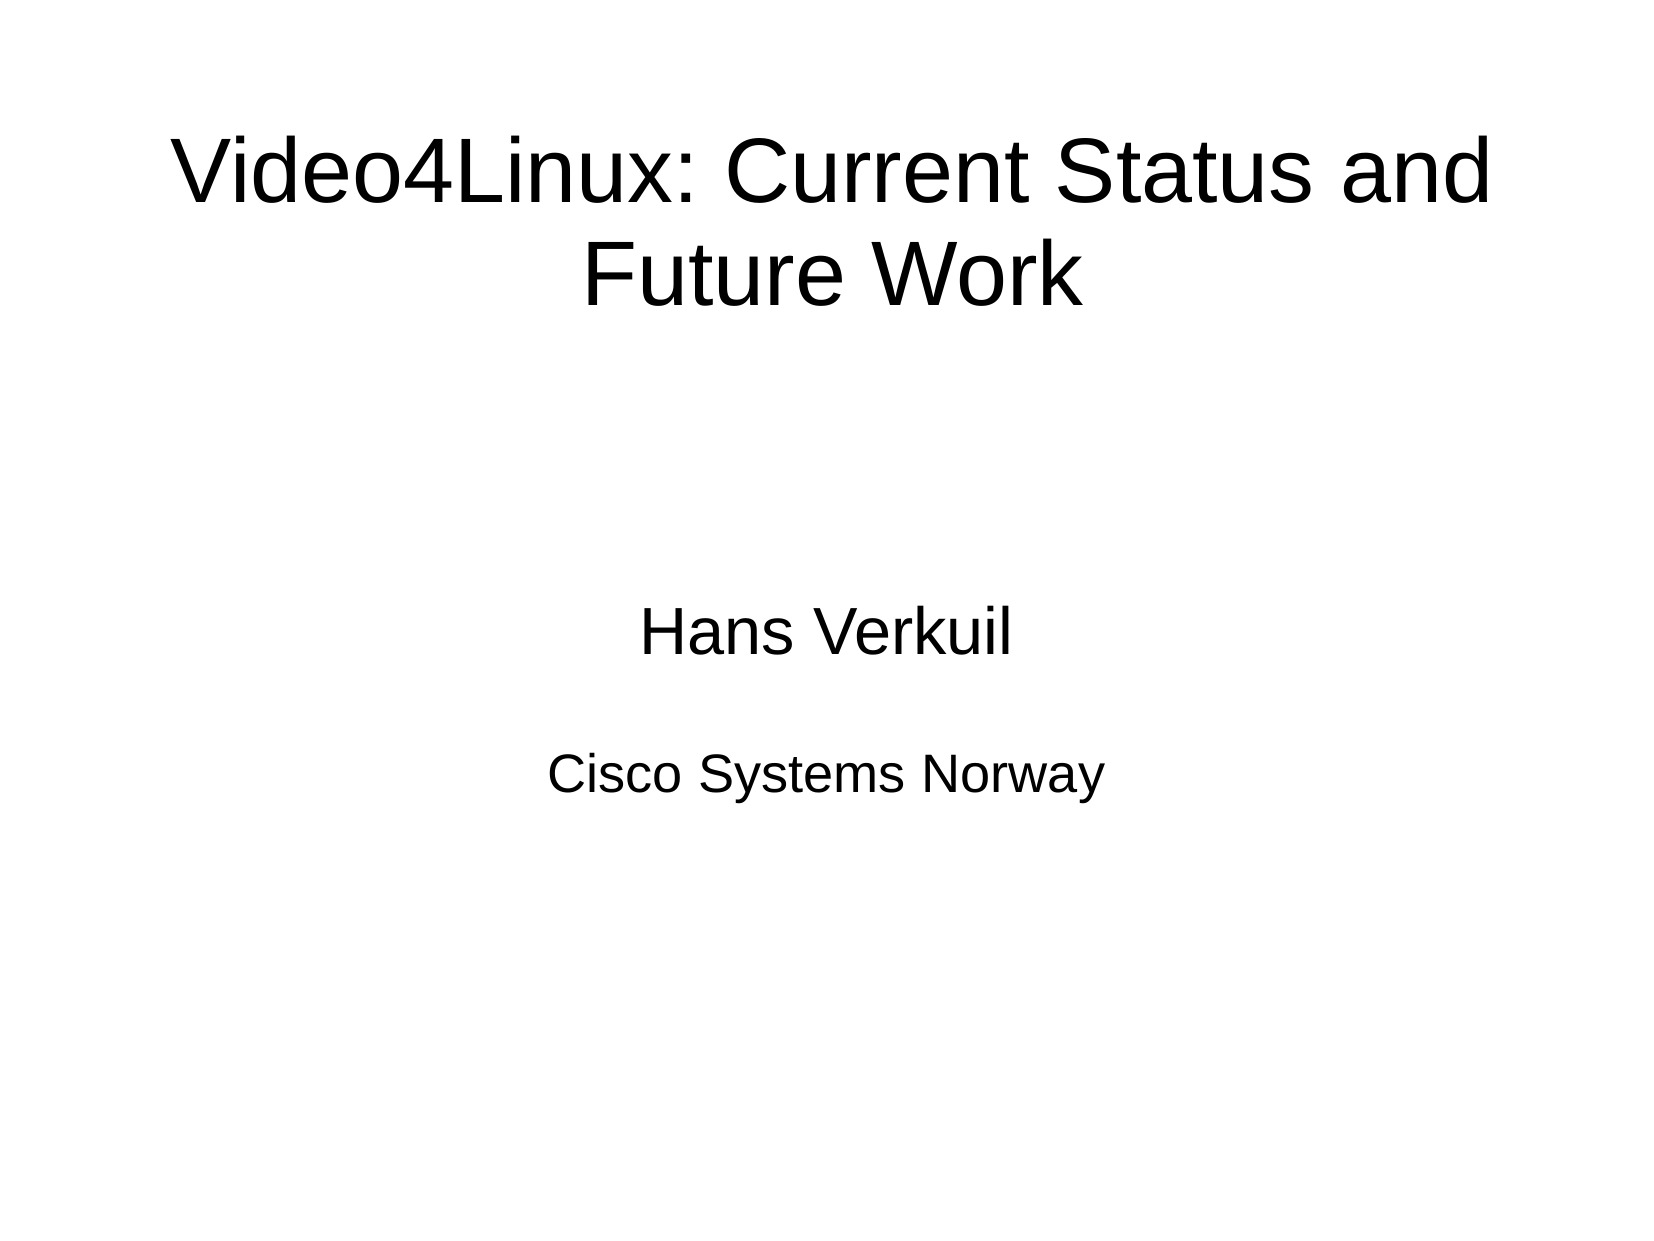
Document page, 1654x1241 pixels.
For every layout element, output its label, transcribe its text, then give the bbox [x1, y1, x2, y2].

subtitle Hans Verkuil Cisco Systems Norway [82, 297, 1571, 1102]
title Video4Linux: Current Status and Future Work [88, 119, 1577, 325]
